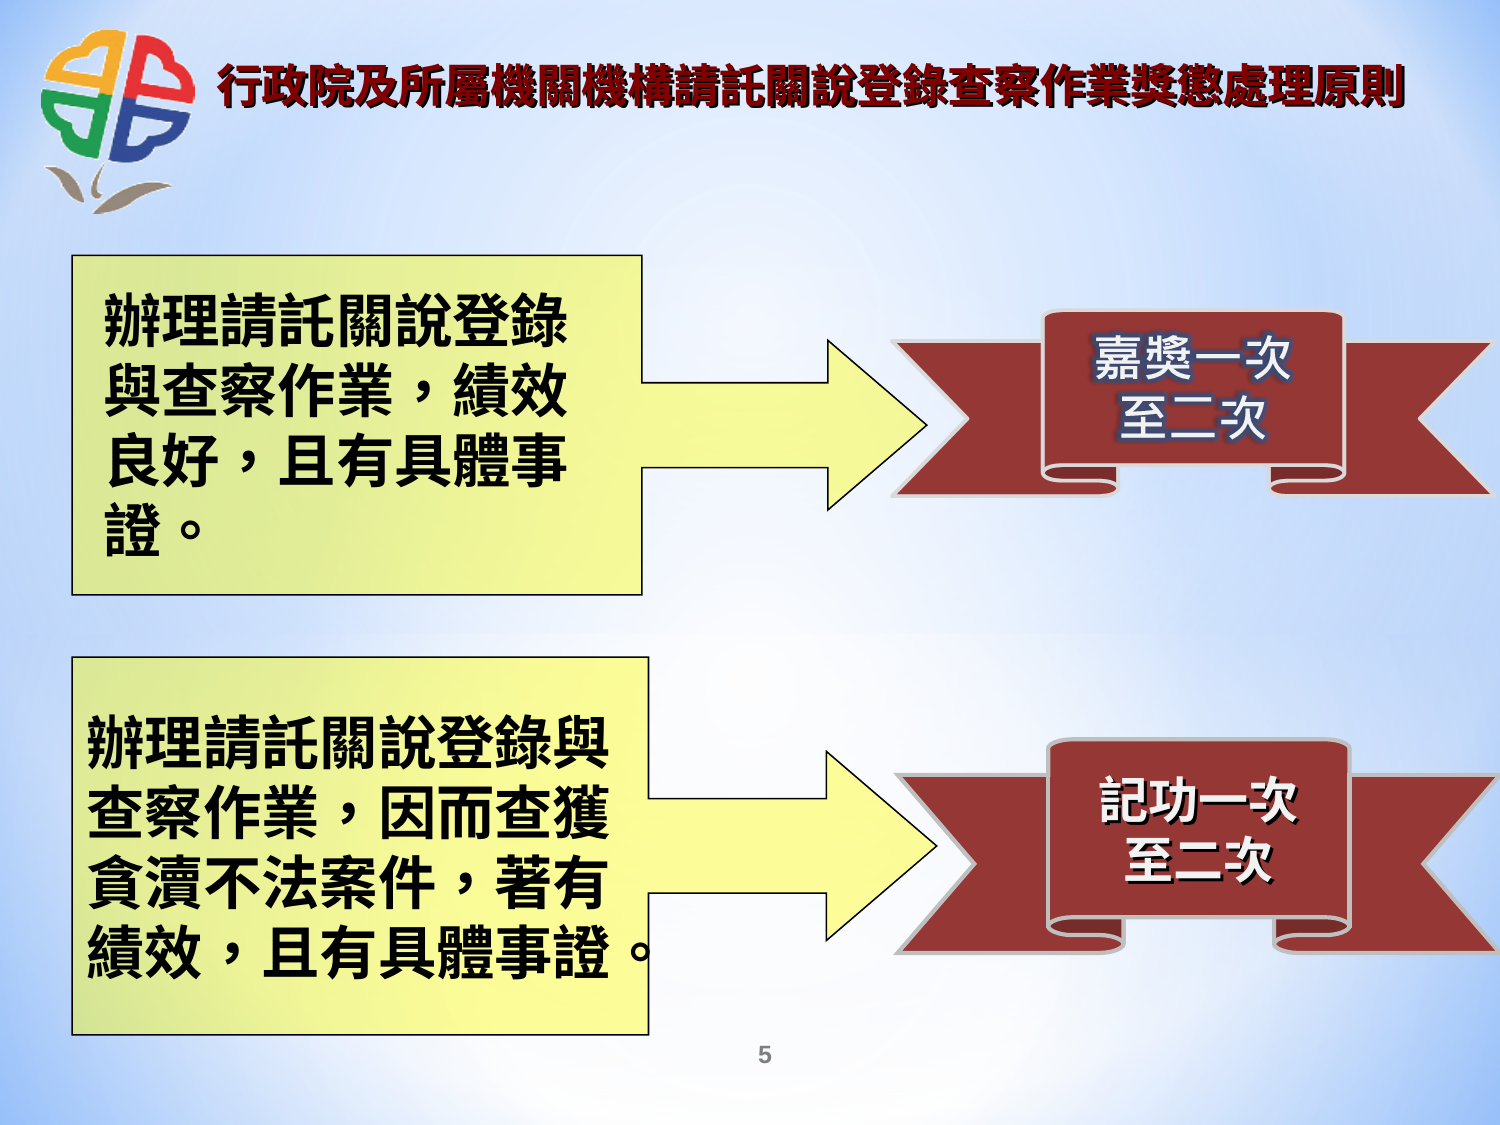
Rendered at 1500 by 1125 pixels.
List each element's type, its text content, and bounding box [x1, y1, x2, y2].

text_box 記功一次 至二次 [897, 739, 1500, 953]
text_box 辦理請託關說登錄與 查察作業，因而查獲 貪瀆不法案件，著有 績效，且有具體事證。 [72, 657, 937, 1035]
title 行政院及所屬機關機構請託關說登錄查察作業獎懲處理原則 [195, 48, 1483, 197]
text_box 辦理請託關說登錄與查察作業，績效良好，且有具體事證。 [88, 276, 640, 572]
picture [1425, 777, 1500, 951]
text_box <編號> [615, 1023, 916, 1084]
text_box [72, 255, 890, 595]
picture [0, 0, 1500, 1125]
